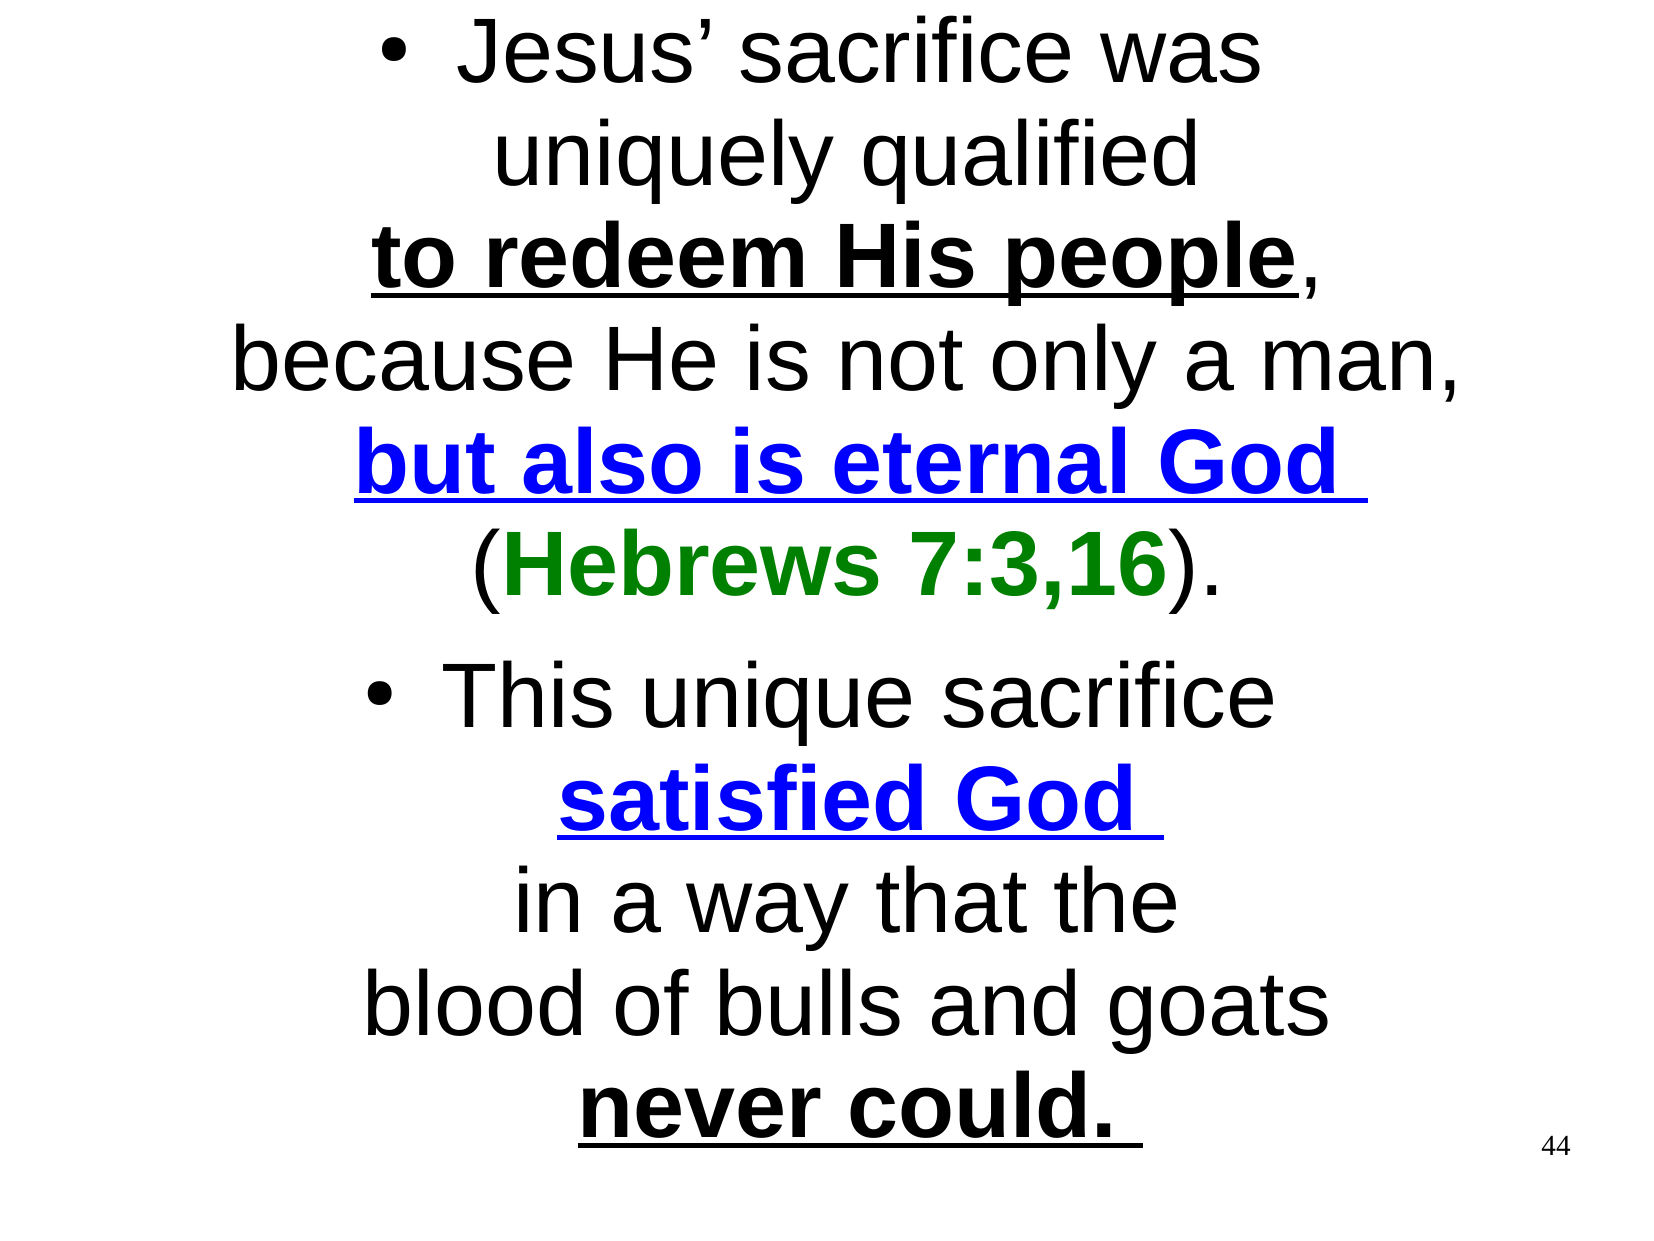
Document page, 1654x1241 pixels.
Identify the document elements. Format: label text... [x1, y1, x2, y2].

list Jesus’ sacrifice was uniquely qualified to redeem His people, because He is not only a man, but also is eternal God (Hebrews 7:3,16). This unique sacrifice satisfied God in a way that the blood of bulls and goats never could. [0, 0, 1651, 1238]
